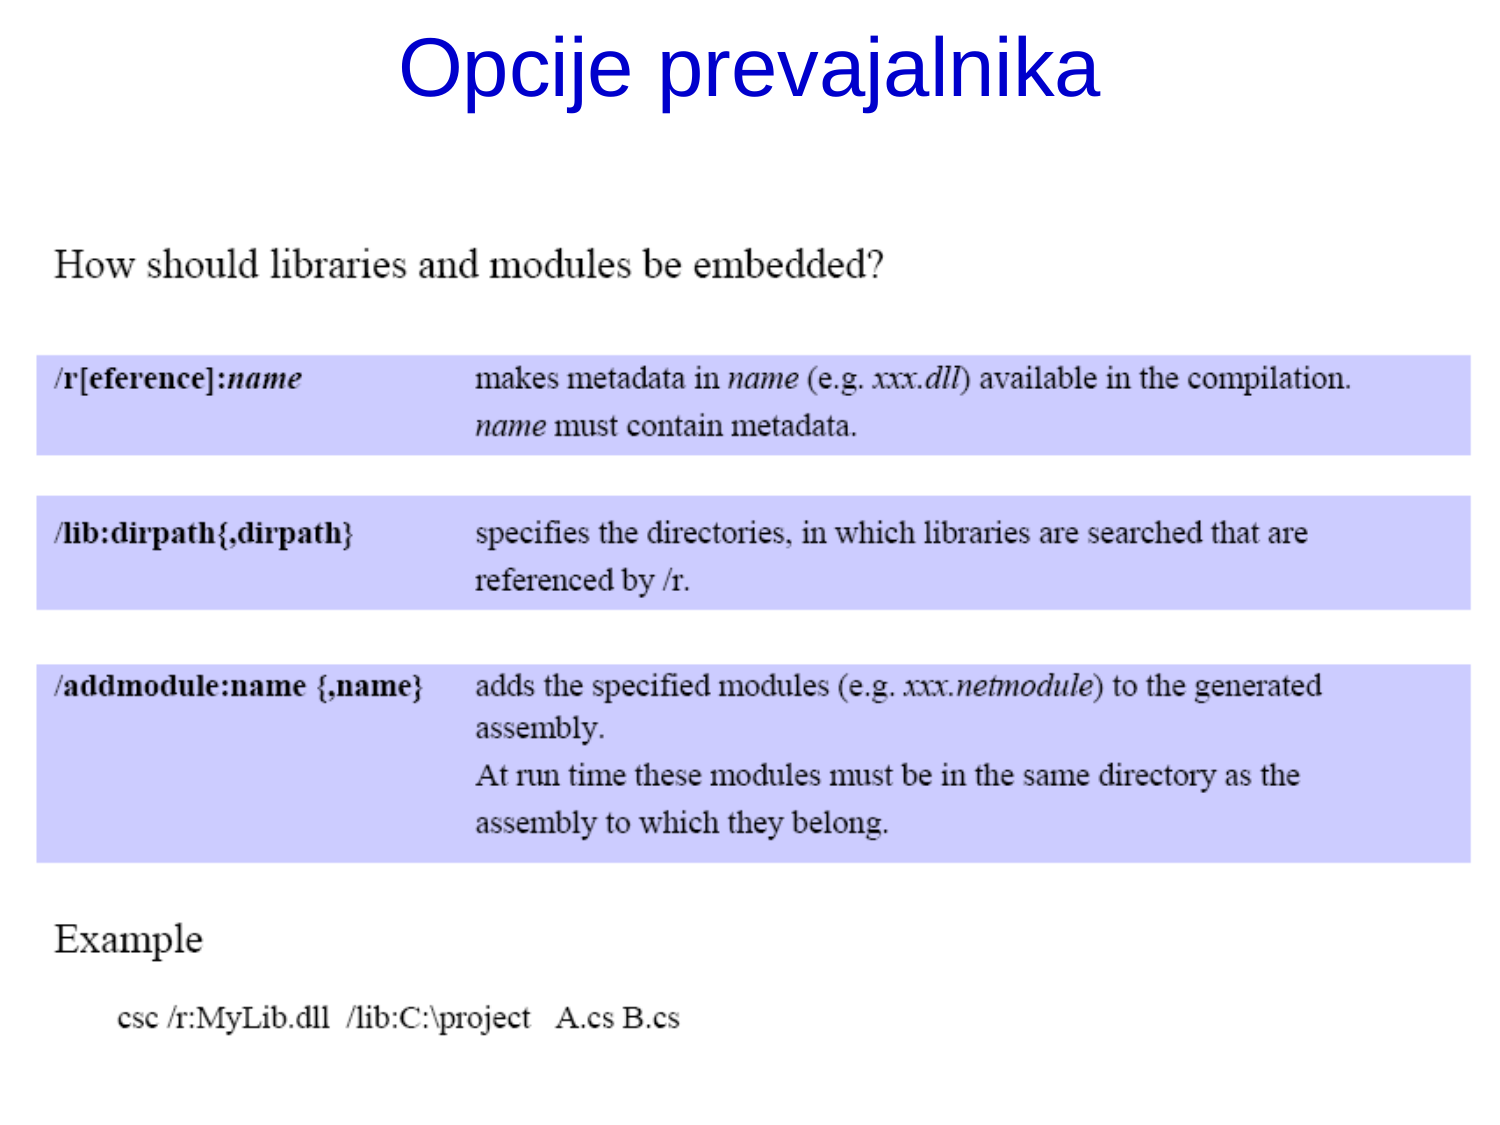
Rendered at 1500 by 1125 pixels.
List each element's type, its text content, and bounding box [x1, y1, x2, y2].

title Opcije prevajalnika [112, 0, 1388, 126]
picture [0, 215, 1500, 1053]
